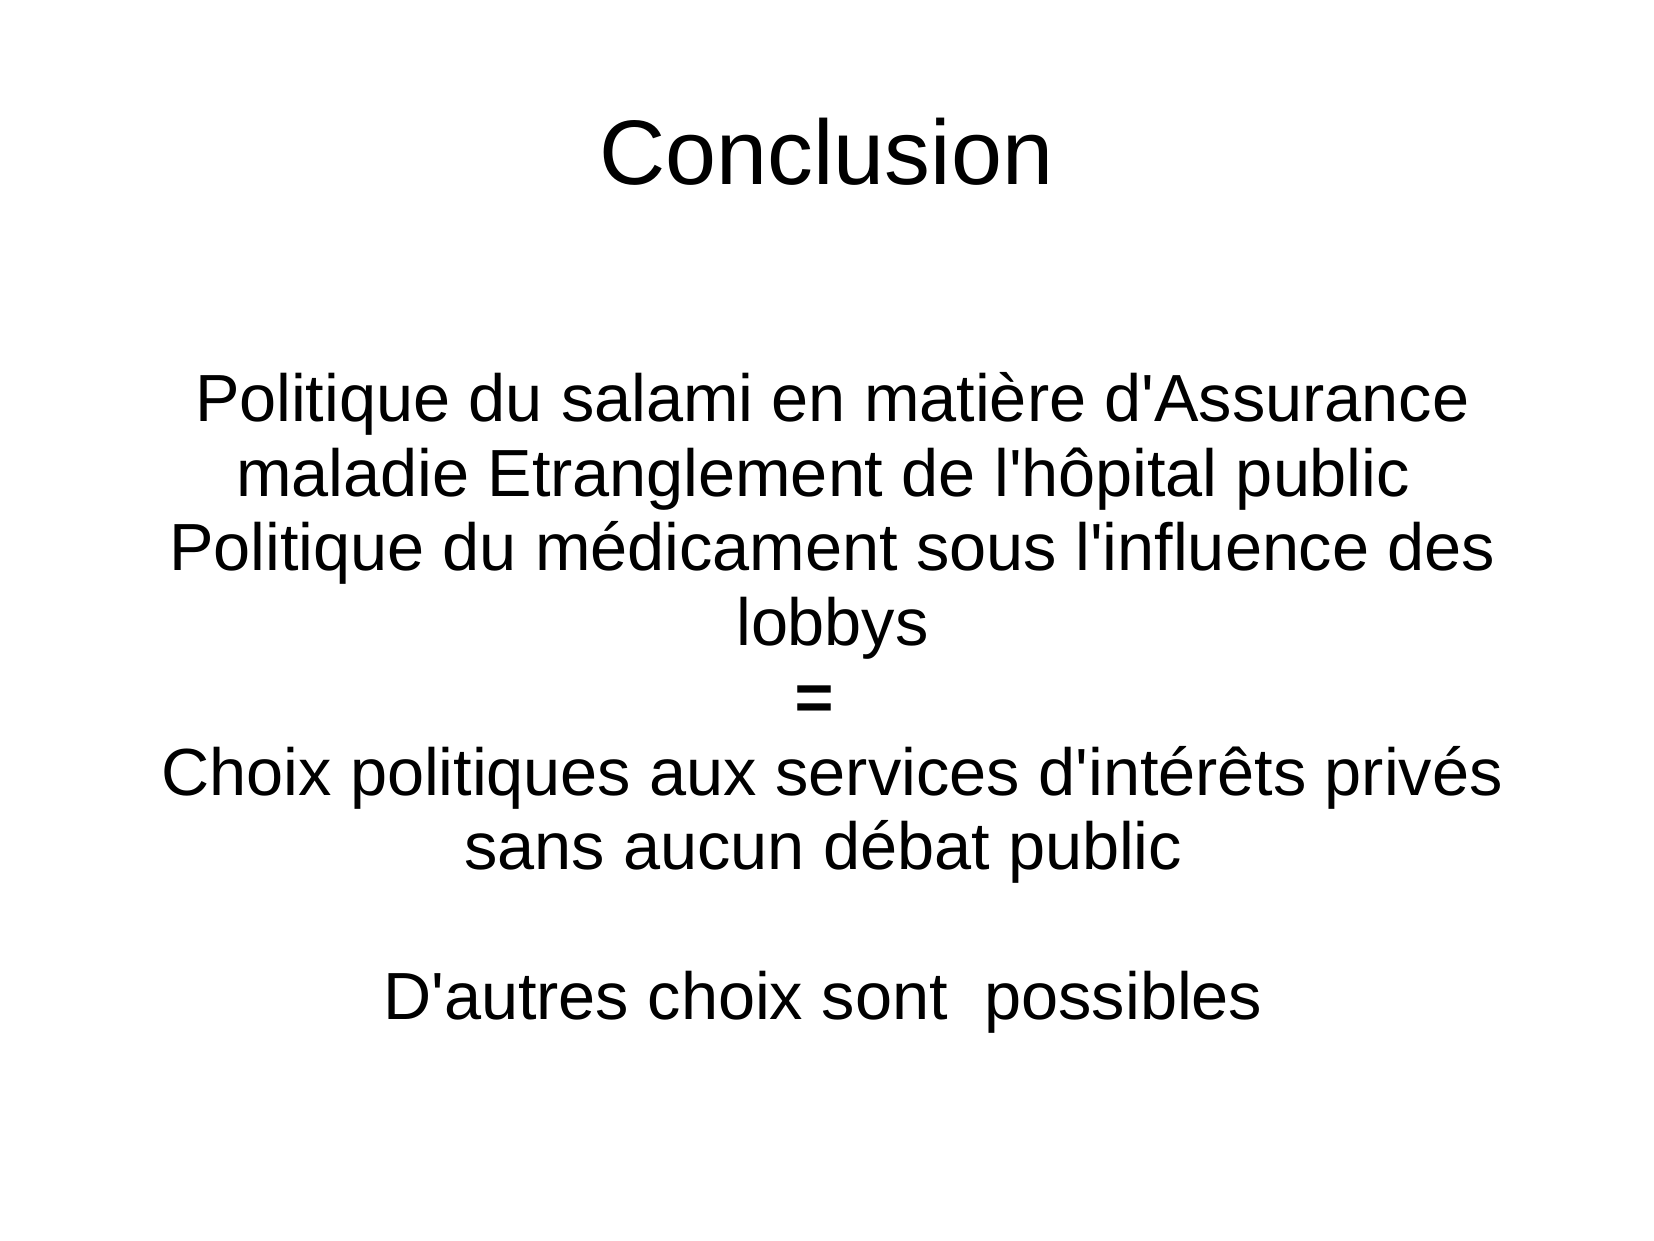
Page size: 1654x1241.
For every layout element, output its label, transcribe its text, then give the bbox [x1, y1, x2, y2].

subtitle Politique du salami en matière d'Assurance maladie Etranglement de l'hôpital public Politique du médicament sous l'influence des lobbys = Choix politiques aux services d'intérêts privés sans aucun débat public D'autres choix sont possibles [88, 295, 1577, 1099]
title Conclusion [82, 56, 1571, 250]
